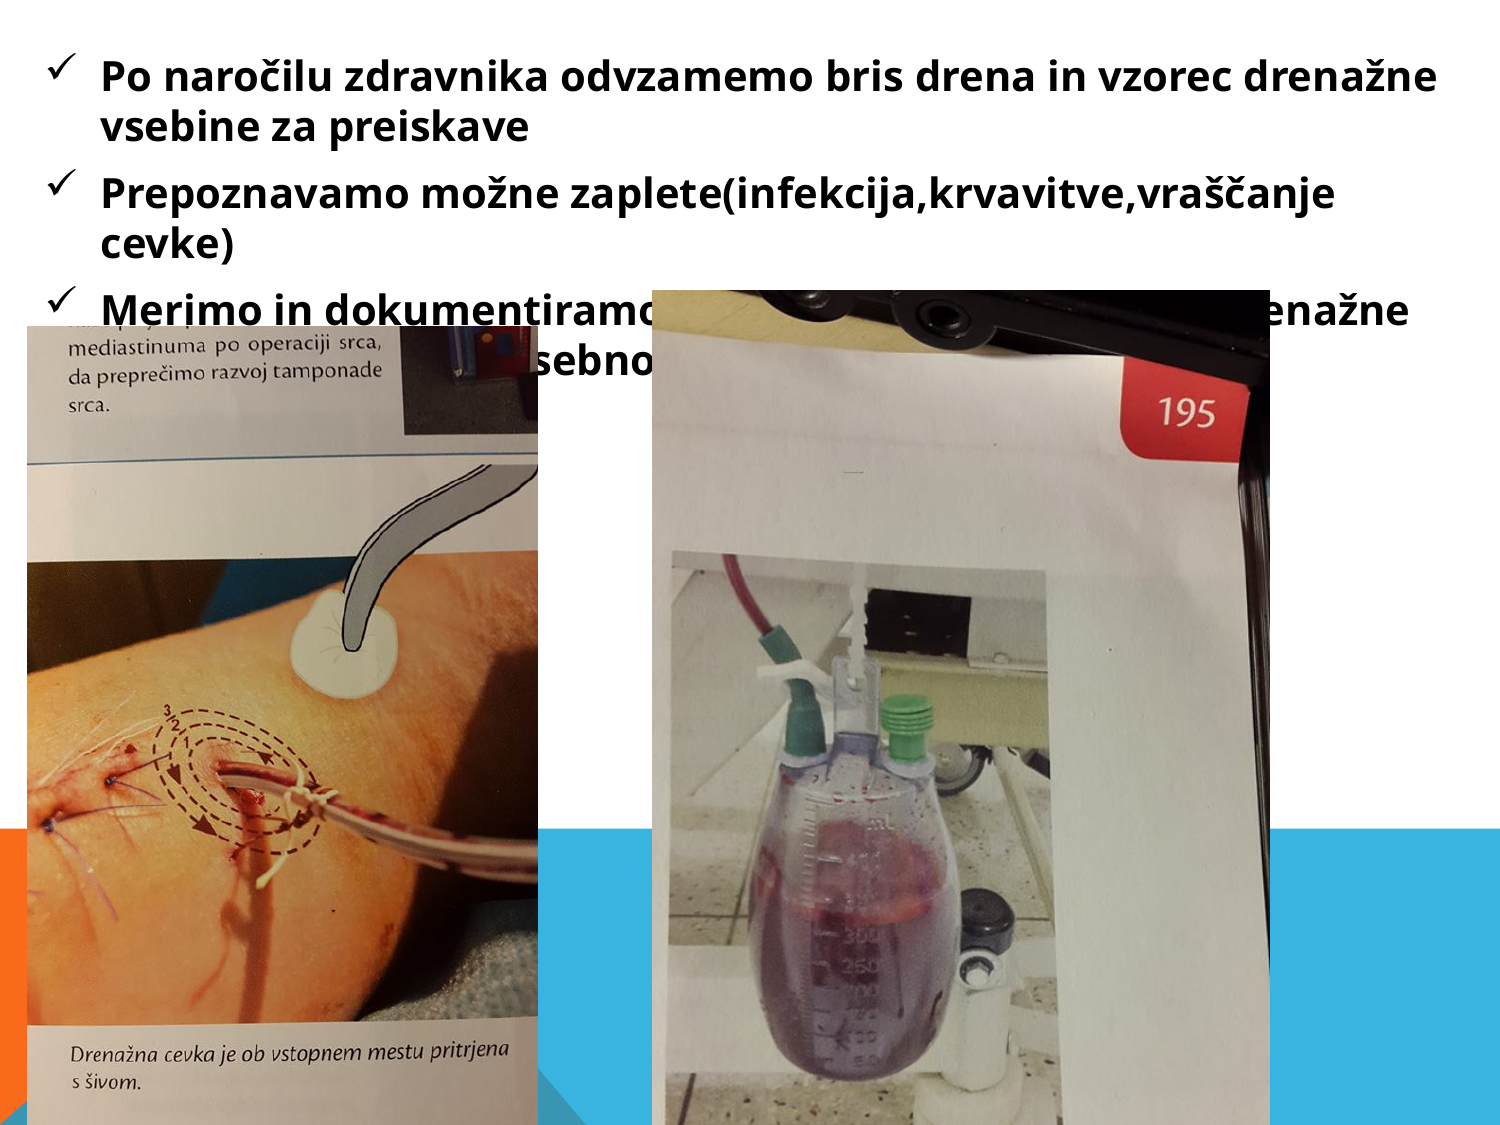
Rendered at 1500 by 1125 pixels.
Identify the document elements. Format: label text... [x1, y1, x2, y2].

picture [27, 326, 538, 1125]
list Po naročilu zdravnika odvzamemo bris drena in vzorec drenažne vsebine za preiskave Prepoznavamo možne zaplete(infekcija,krvavitve,vraščanje cevke) Merimo in dokumentiramo količino in izgled izločene drenažne vsebine ter druge posebnosti. [29, 42, 1483, 1083]
picture [652, 290, 1270, 1125]
